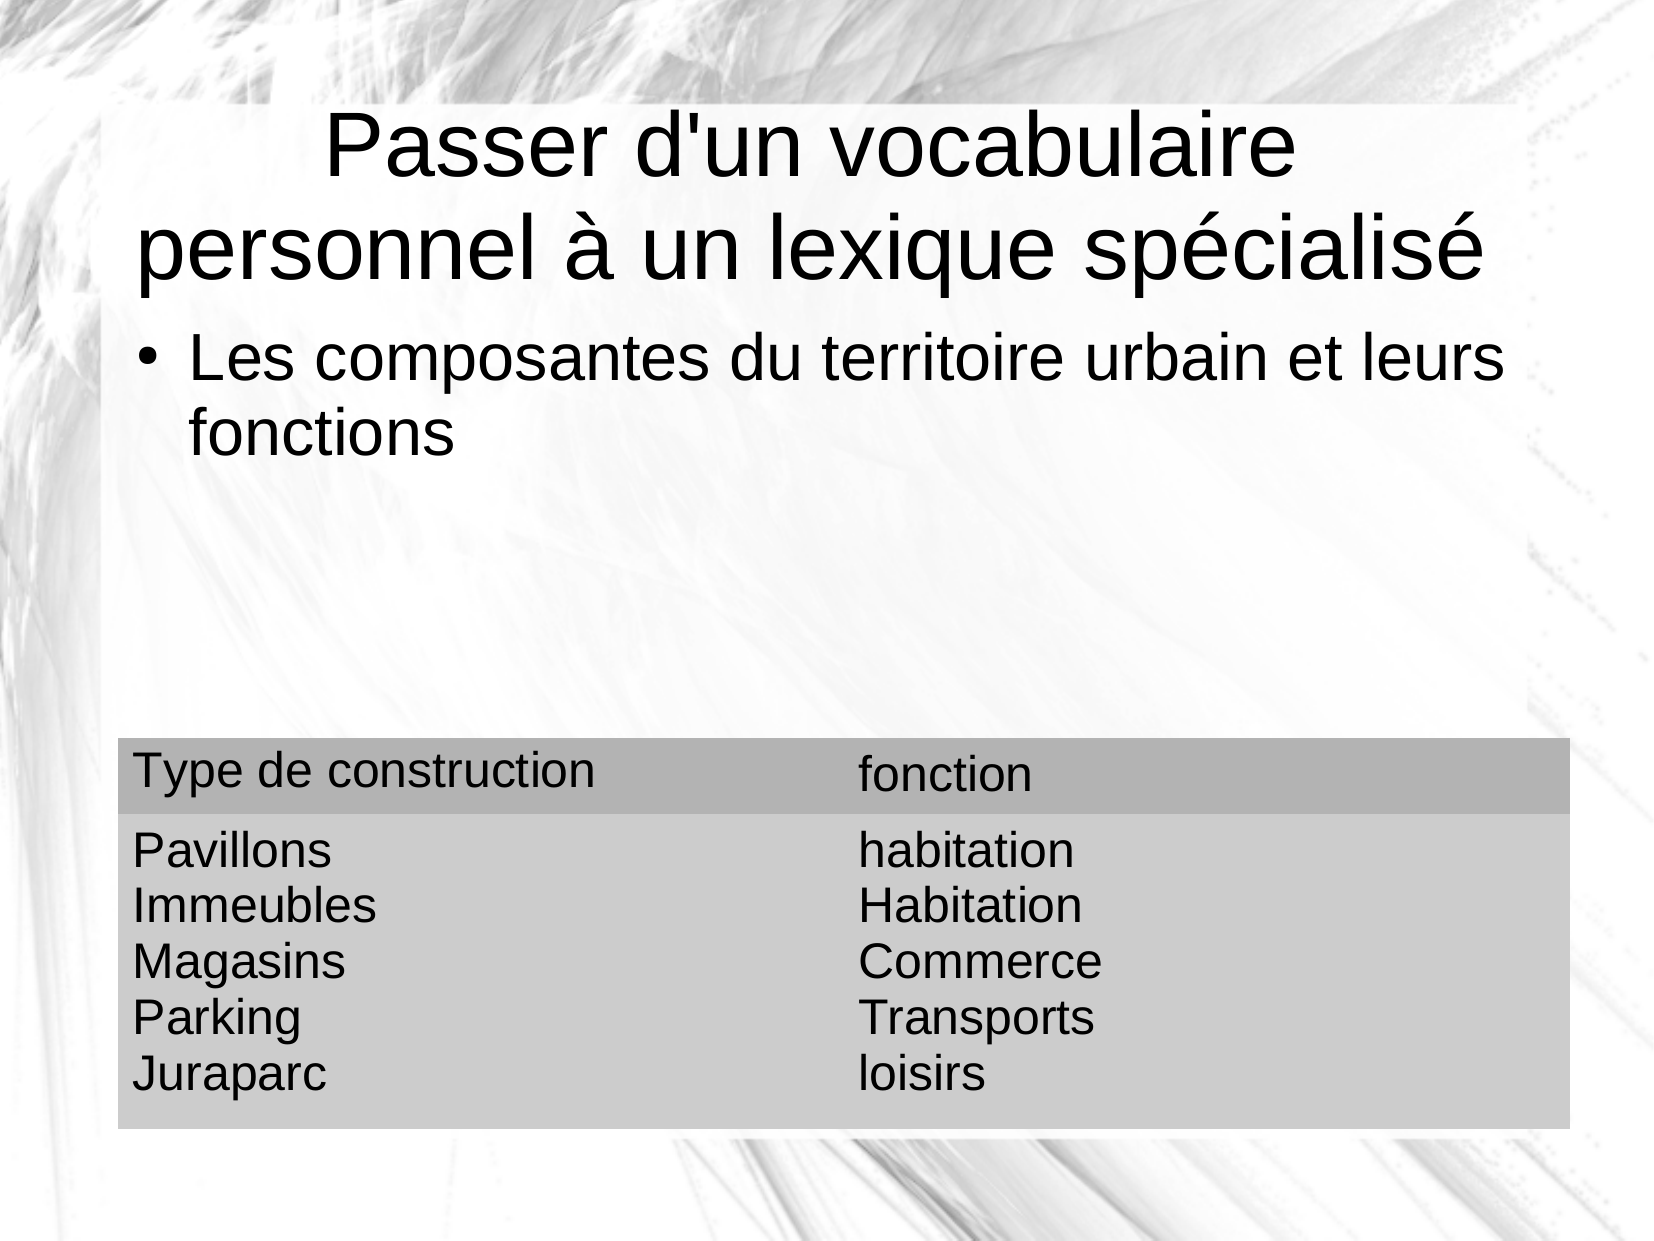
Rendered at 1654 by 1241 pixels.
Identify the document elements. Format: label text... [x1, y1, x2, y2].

table_cell habitation Habitation Commerce Transports loisirs [844, 814, 1570, 1129]
table_header fonction [844, 738, 1570, 814]
table_cell Pavillons Immeubles Magasins Parking Juraparc [118, 814, 844, 1129]
picture [0, 0, 1654, 1241]
title Passer d'un vocabulaire personnel à un lexique spécialisé [118, 93, 1506, 299]
table_header Type de construction [118, 738, 844, 814]
list Les composantes du territoire urbain et leurs fonctions [118, 319, 1571, 696]
